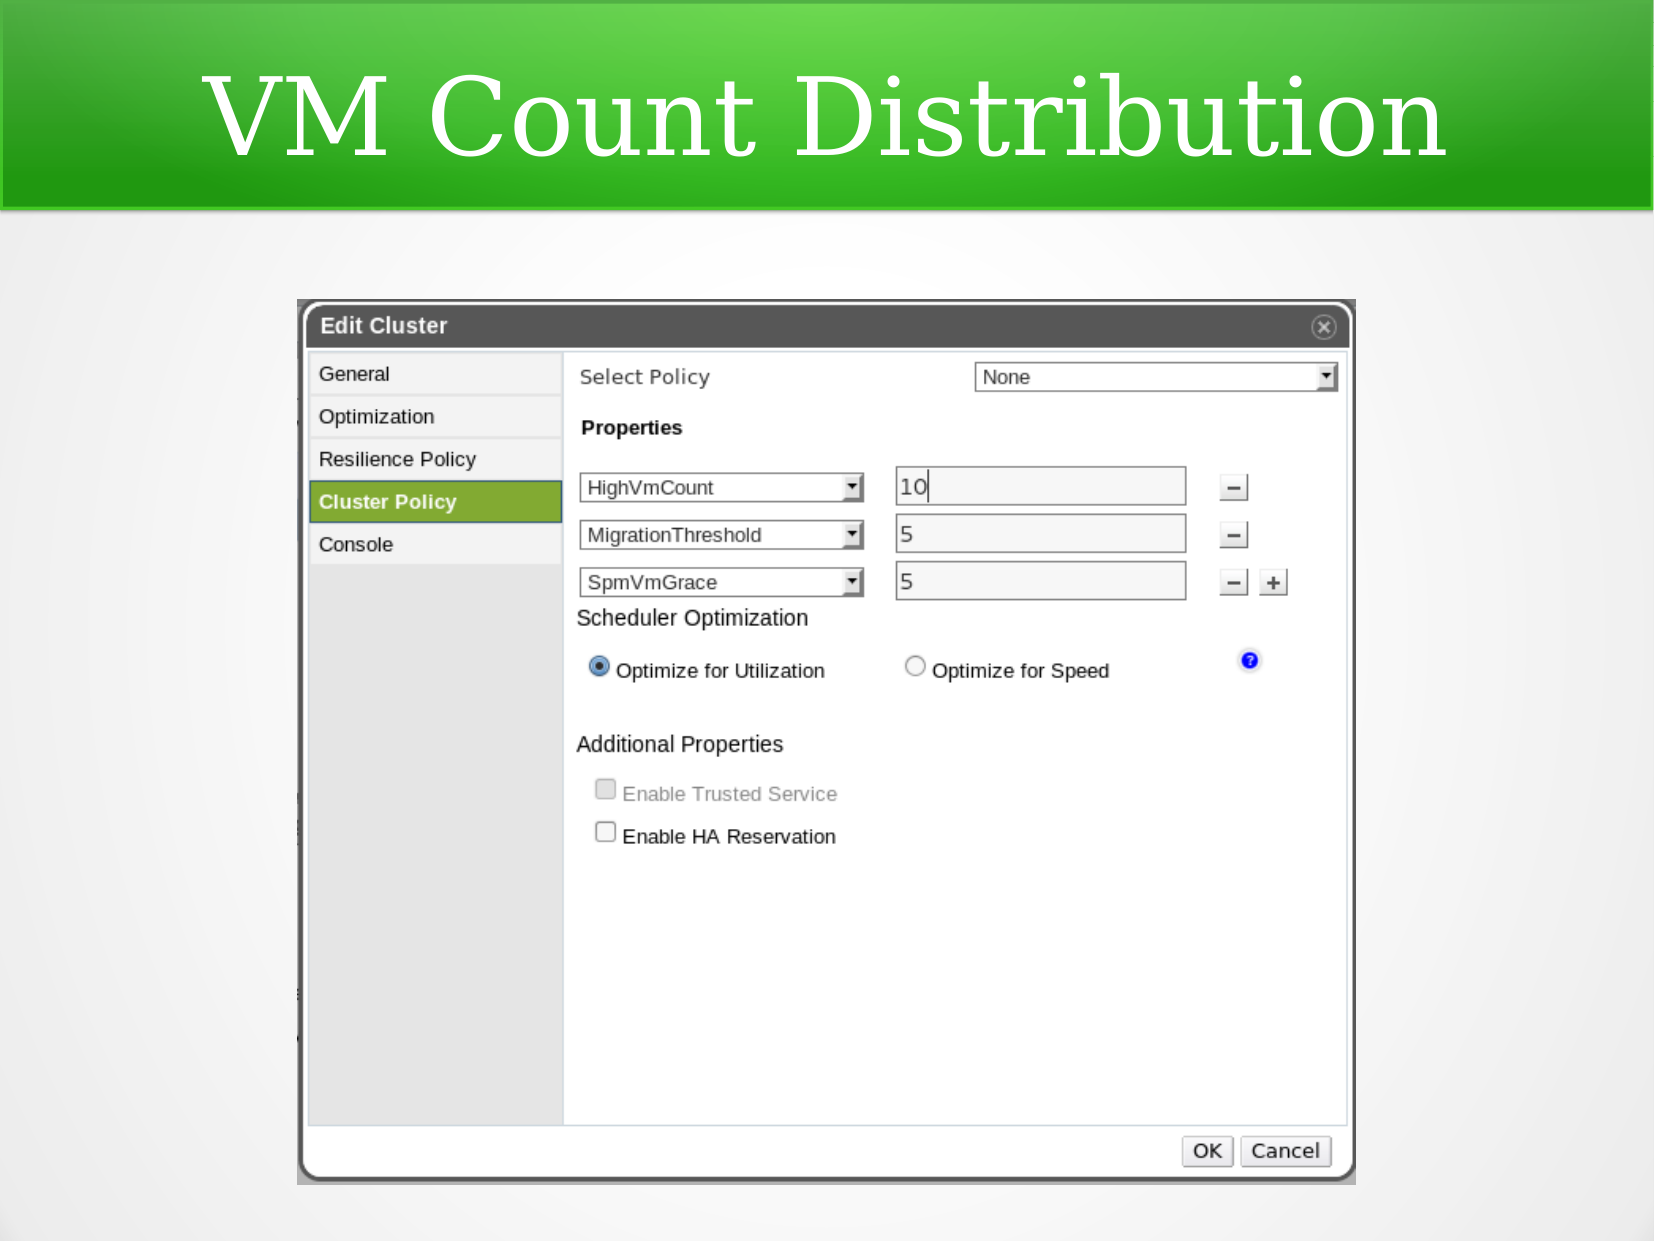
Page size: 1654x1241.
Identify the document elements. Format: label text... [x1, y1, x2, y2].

picture [297, 299, 1356, 1186]
title VM Count Distribution [82, 47, 1571, 189]
